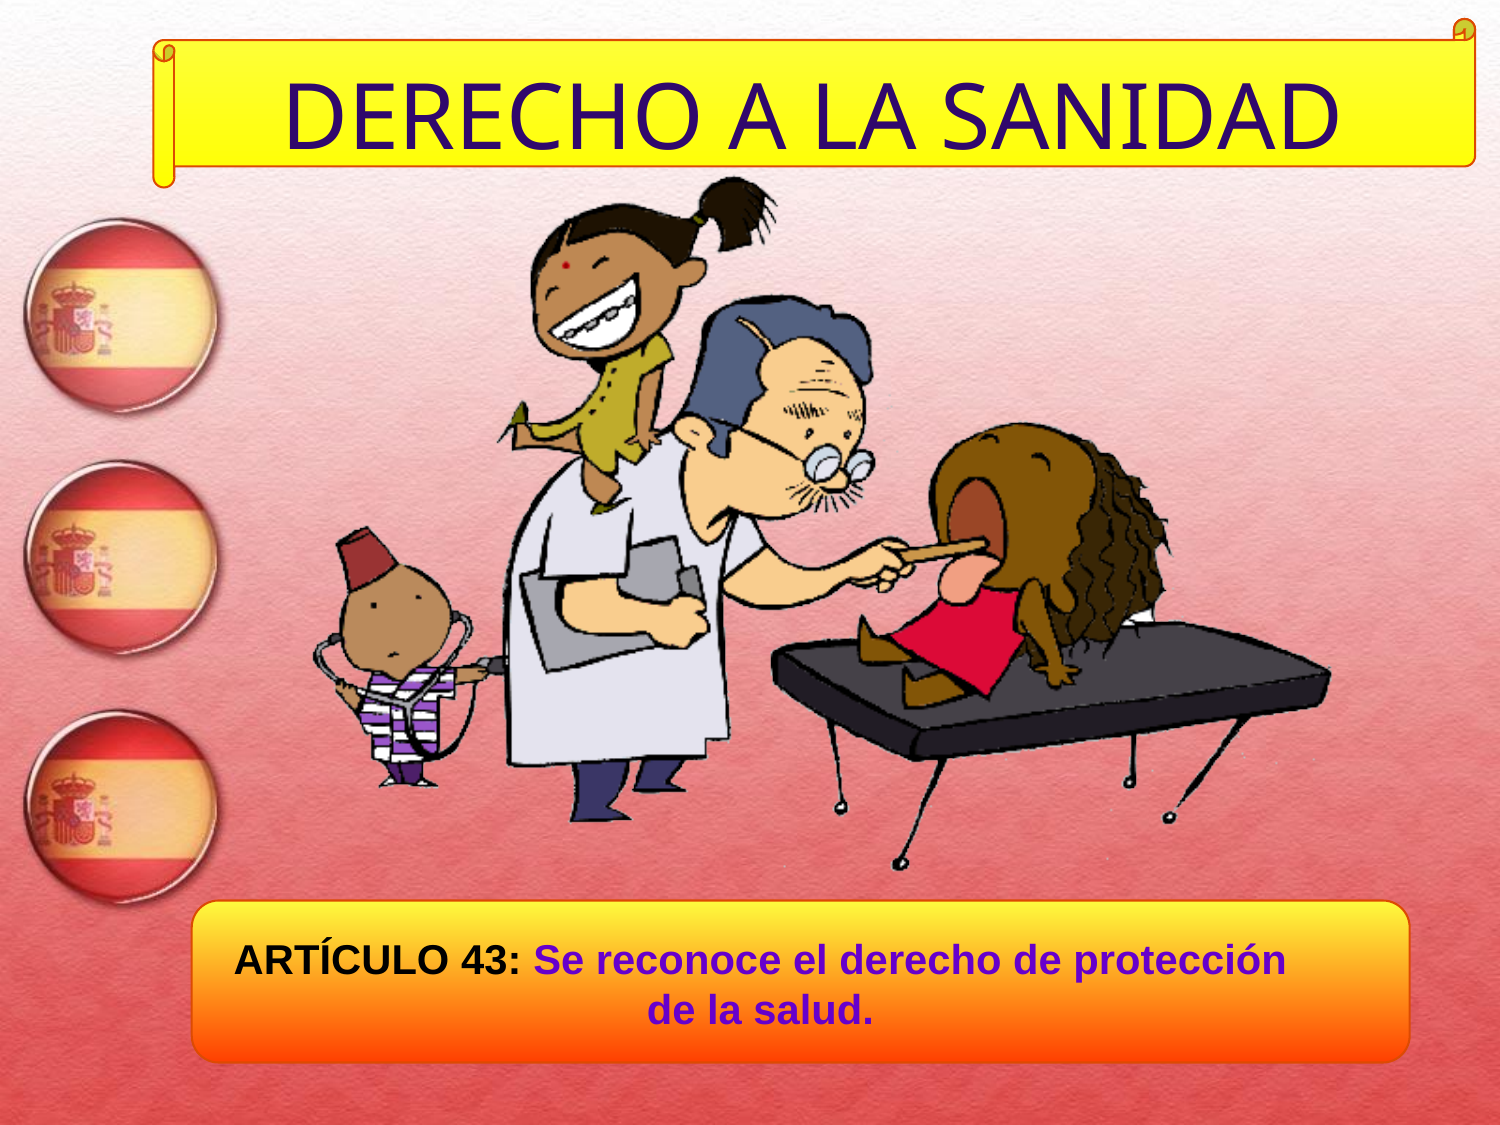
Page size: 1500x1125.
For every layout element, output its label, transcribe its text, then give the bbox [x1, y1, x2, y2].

text_box ARTÍCULO 43: Se reconoce el derecho de protección de la salud. [205, 925, 1316, 1041]
text_box [191, 900, 1410, 1063]
picture [0, 0, 1500, 1125]
text_box [153, 18, 1476, 188]
text_box DERECHO A LA SANIDAD [174, 50, 1450, 238]
